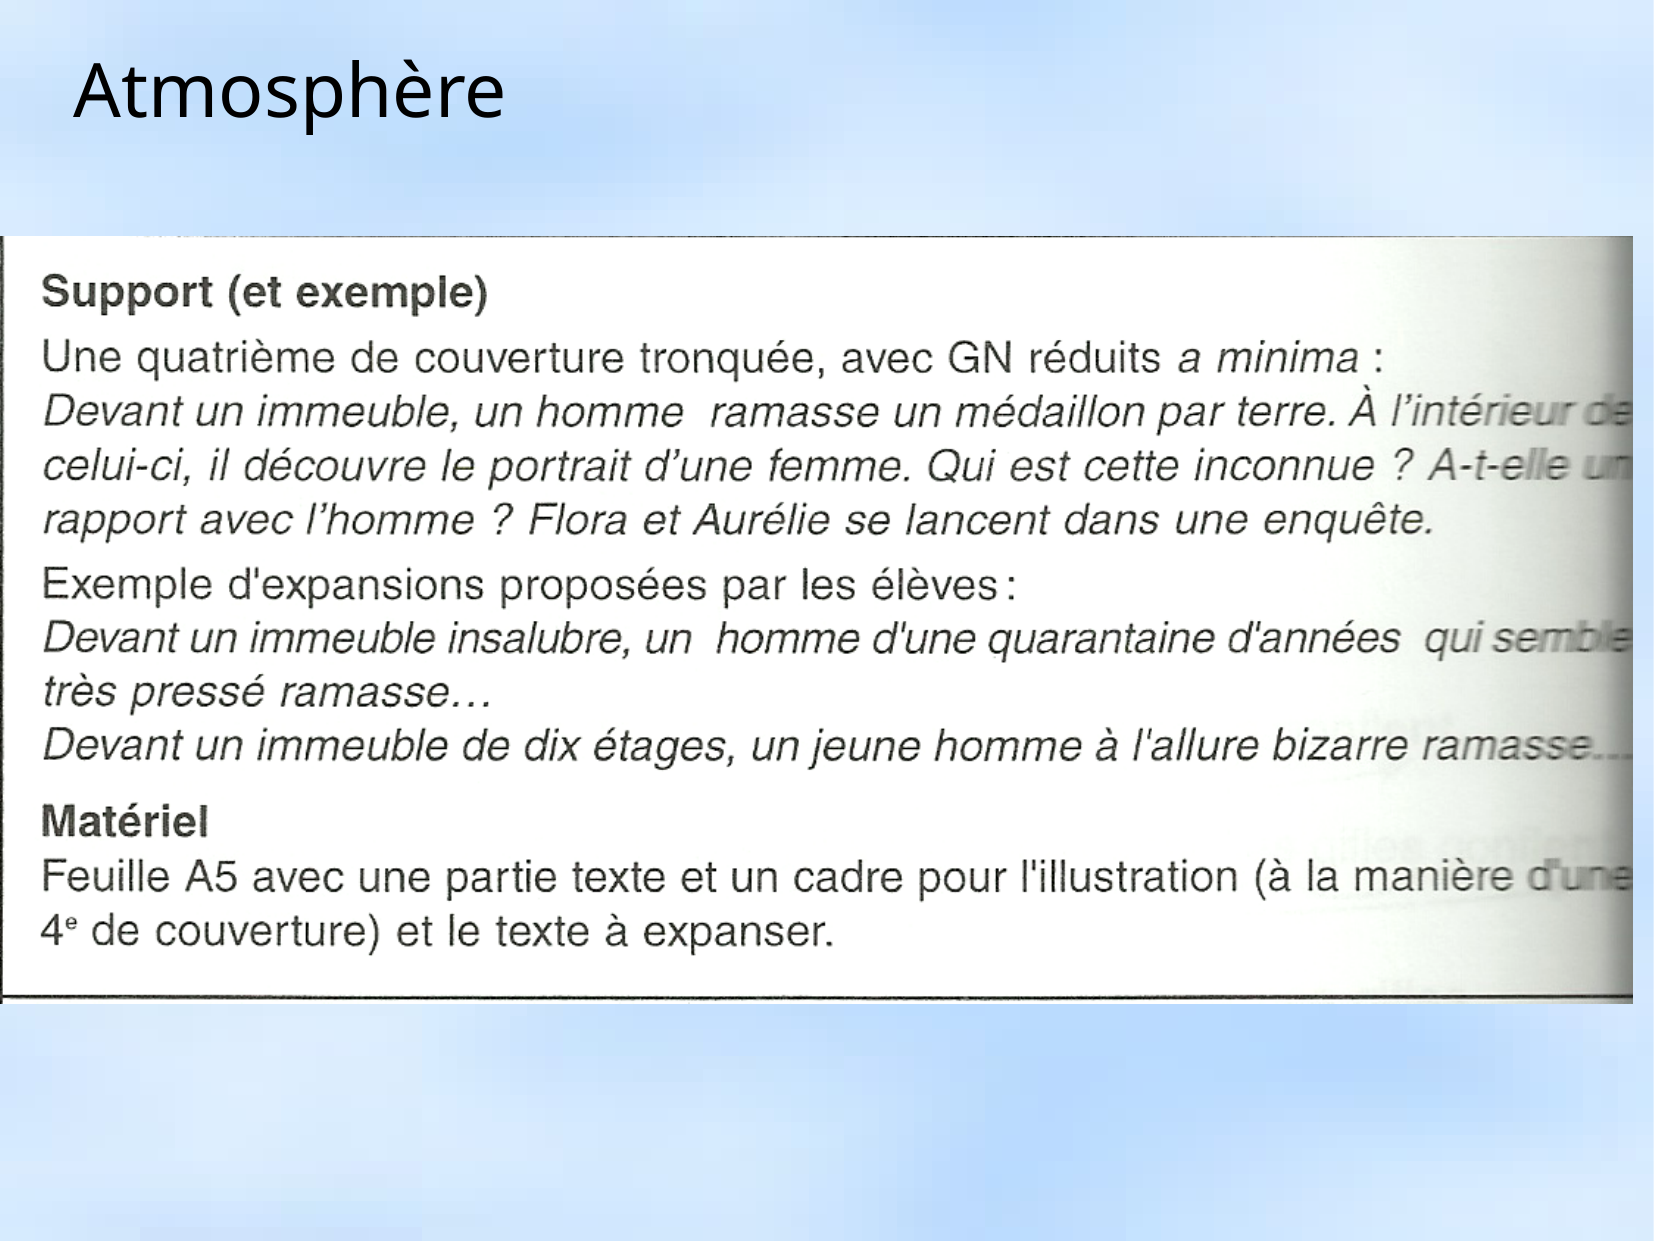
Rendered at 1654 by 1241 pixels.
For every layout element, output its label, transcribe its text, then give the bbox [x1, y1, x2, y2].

picture [0, 0, 1654, 1241]
text_box Atmosphère [59, 29, 1182, 149]
